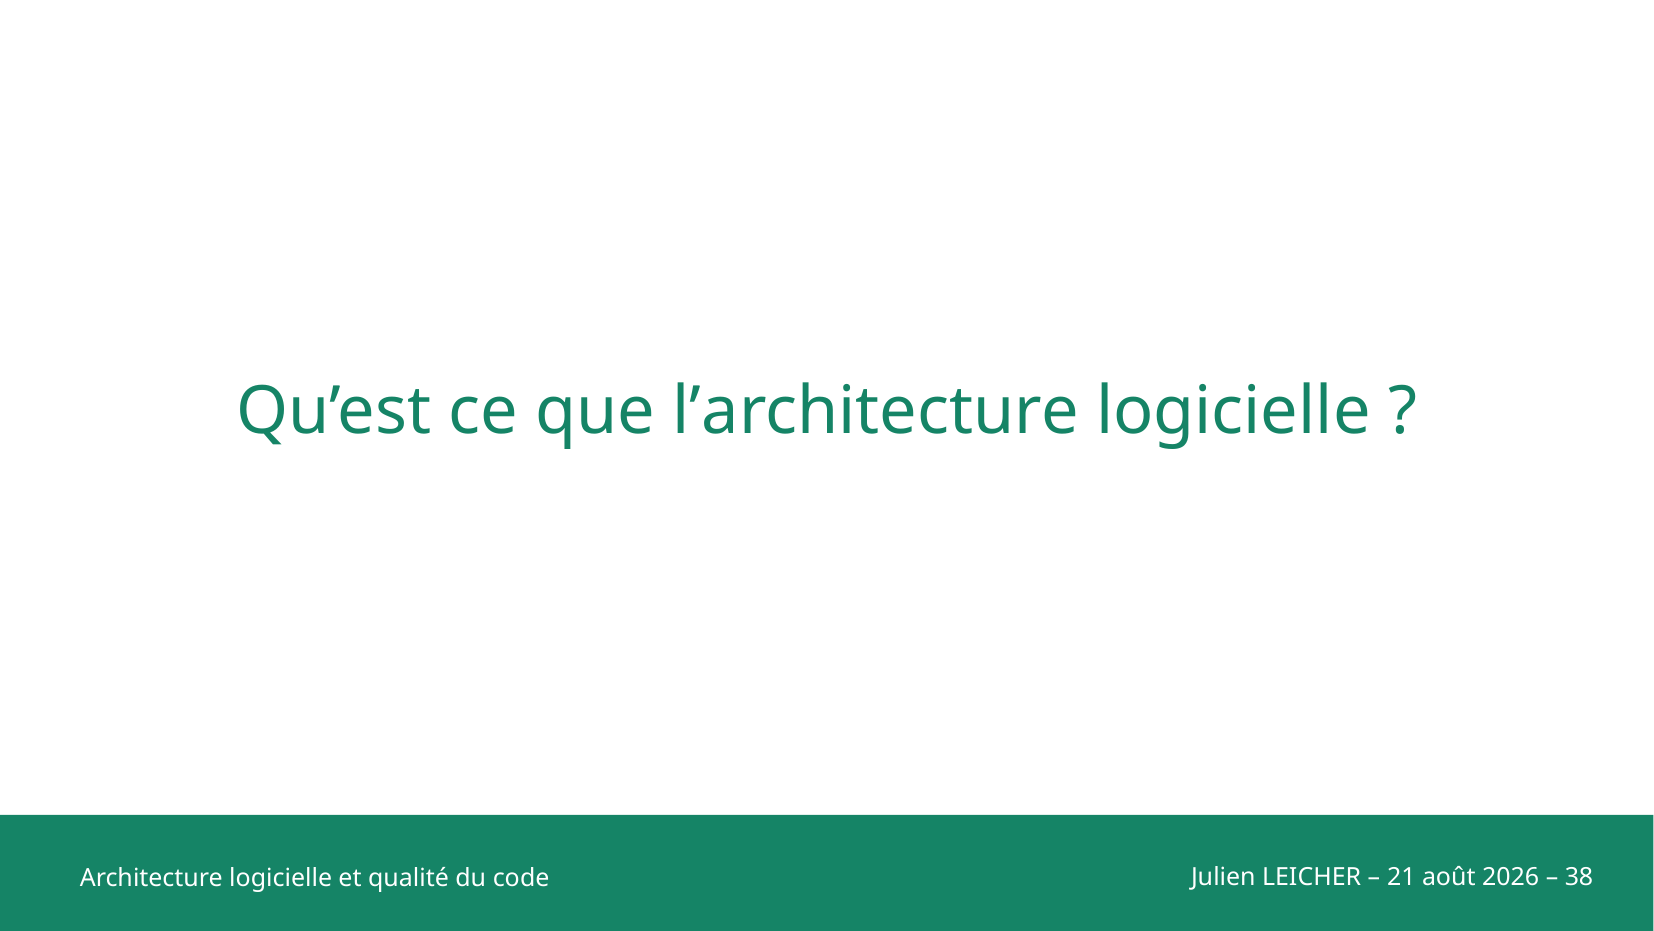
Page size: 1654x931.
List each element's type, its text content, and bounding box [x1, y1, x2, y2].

text_box Architecture logicielle et qualité du code [64, 852, 798, 898]
text_box Qu’est ce que l’architecture logicielle ? [0, 0, 1654, 814]
text_box Julien LEICHER – 22 mars 2022 – <number> [0, 814, 1654, 931]
